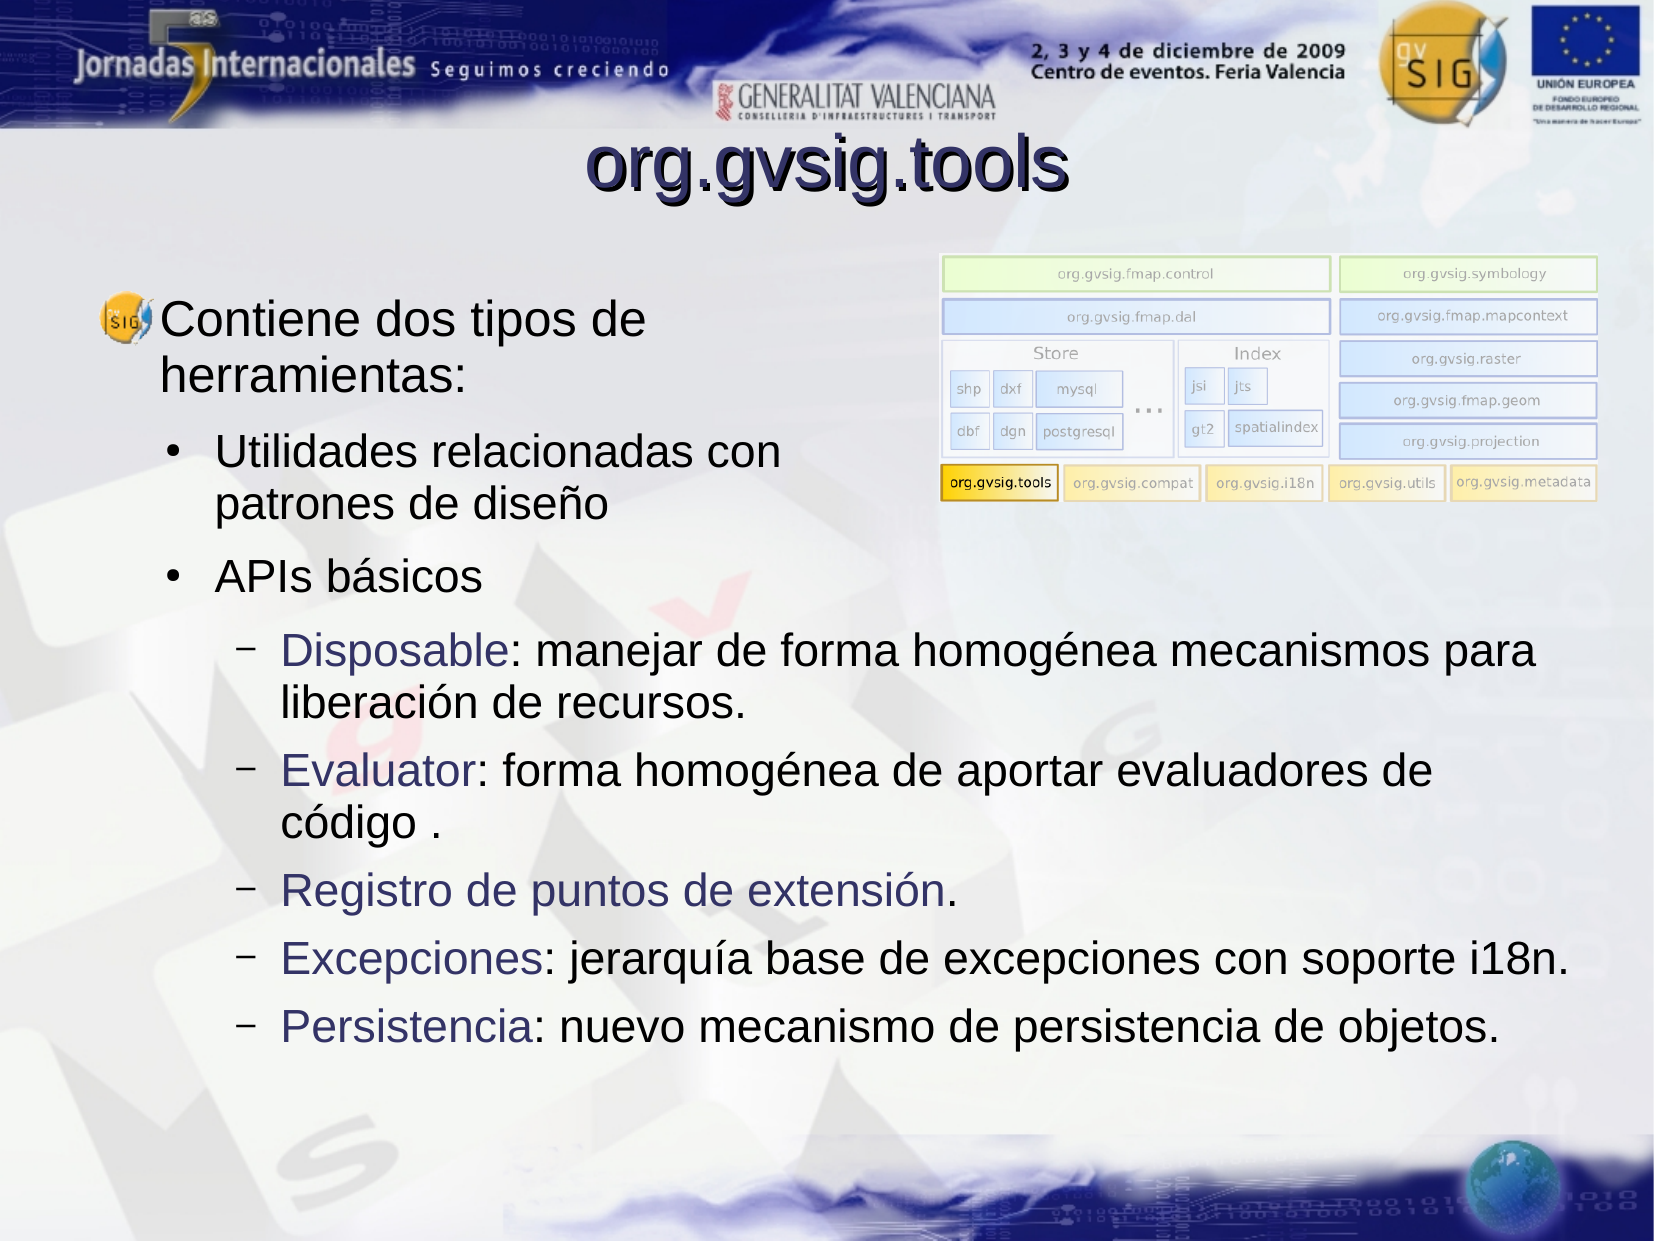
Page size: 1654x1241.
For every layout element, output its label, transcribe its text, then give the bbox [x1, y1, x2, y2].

picture [0, 0, 1654, 1241]
list Contiene dos tipos de herramientas: Utilidades relacionadas con patrones de diseño APIs básicos Disposable: manejar de forma homogénea mecanismos para liberación de recursos. Evaluator: forma homogénea de aportar evaluadores de código . Registro de puntos de extensión. Excepciones: jerarquía base de excepciones con soporte i18n. Persistencia: nuevo mecanismo de persistencia de objetos. [82, 290, 1571, 1109]
title org.gvsig.tools [82, 47, 1571, 258]
